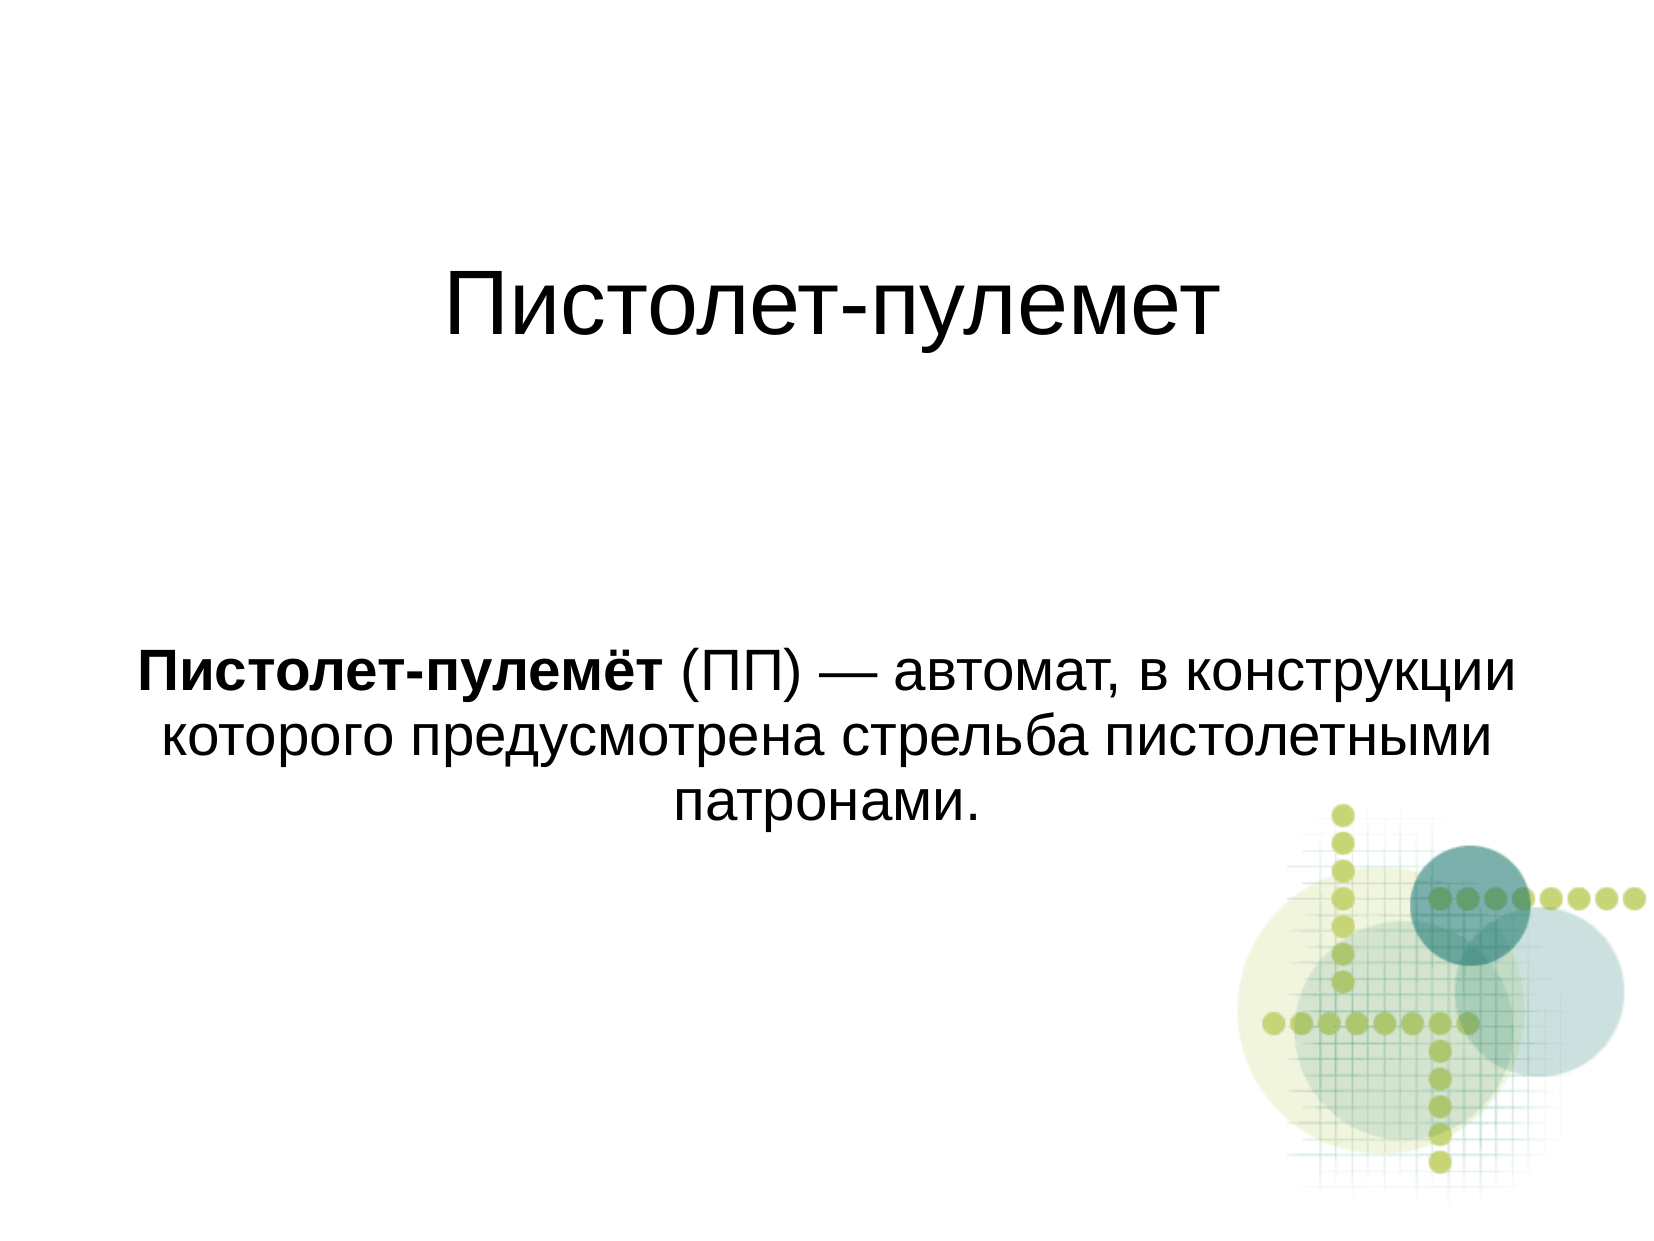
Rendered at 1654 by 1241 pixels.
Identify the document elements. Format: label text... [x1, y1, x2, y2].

title Пистолет-пулемет [88, 206, 1577, 399]
picture [1224, 792, 1654, 1211]
subtitle Пистолет-пулемёт (ПП) — автомат, в конструкции которого предусмотрена стрельба пистолетными патронами. [121, 344, 1534, 1127]
